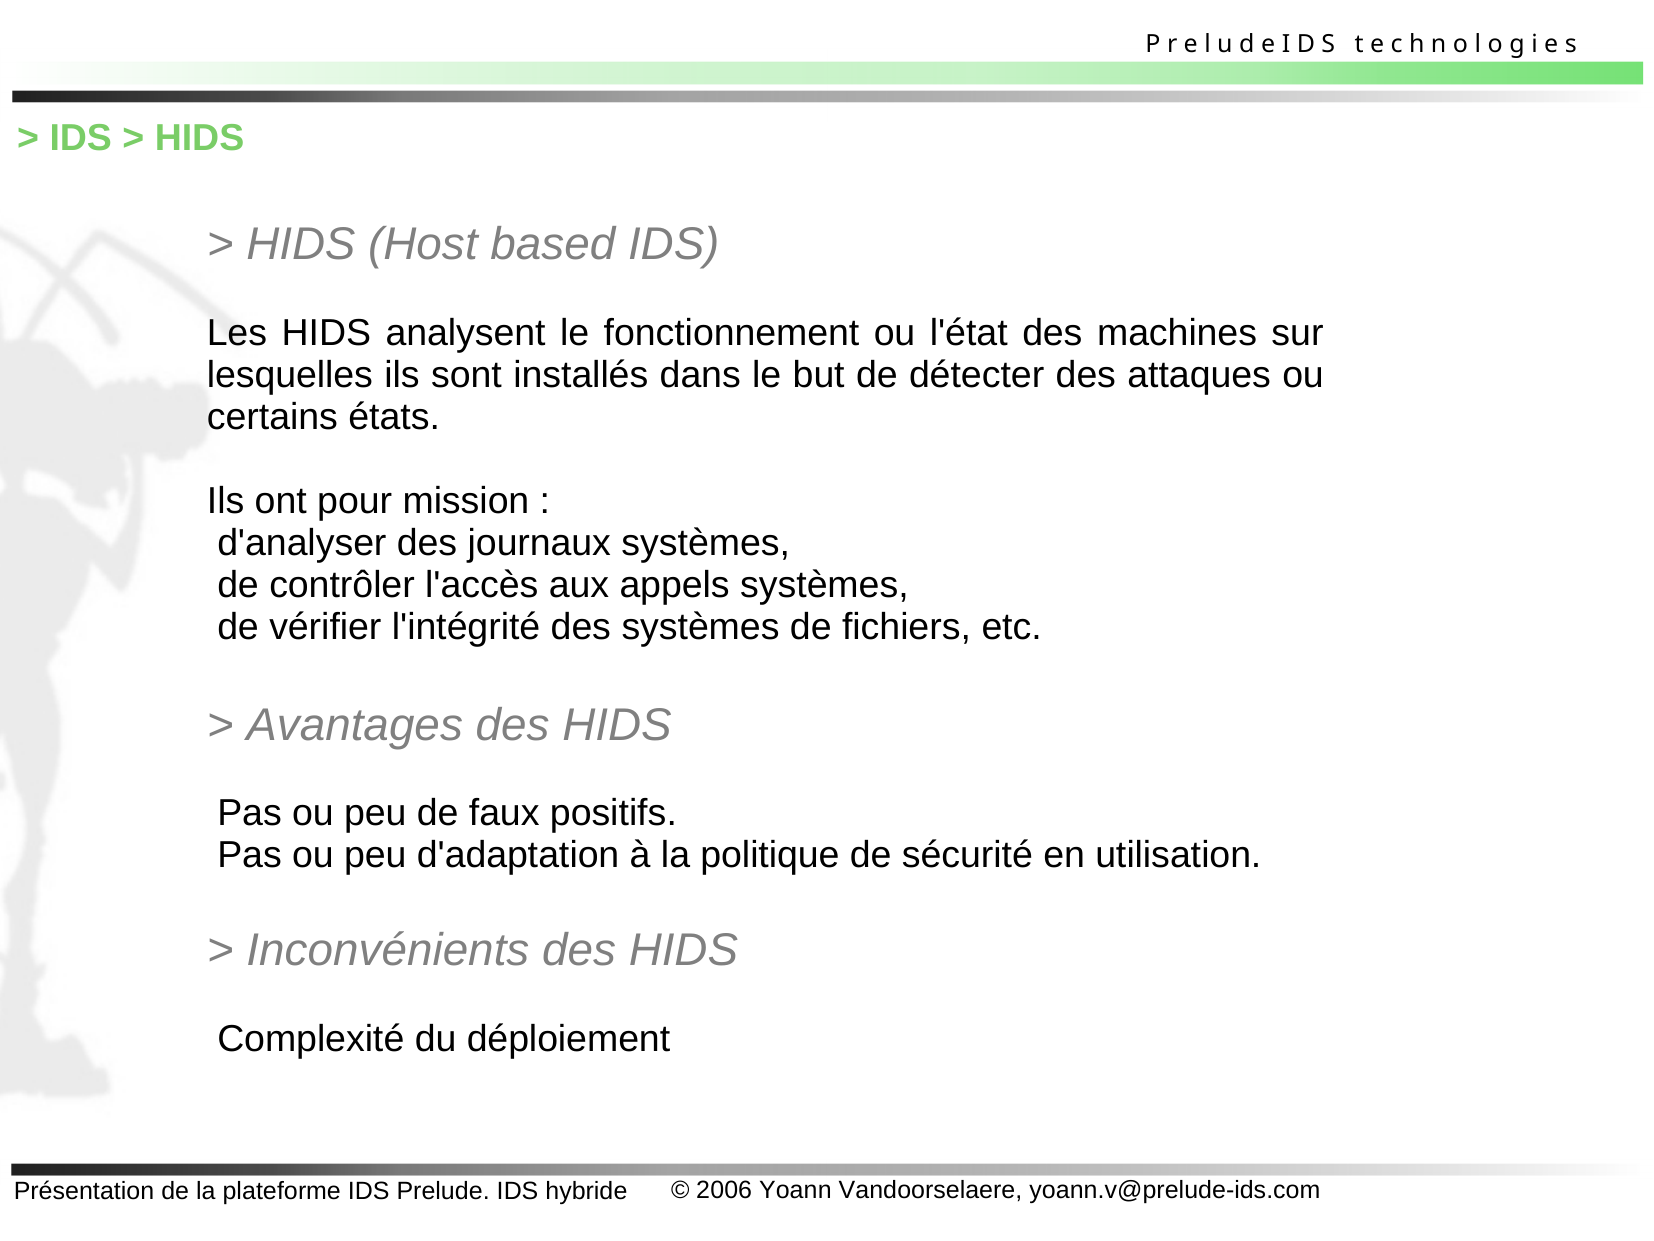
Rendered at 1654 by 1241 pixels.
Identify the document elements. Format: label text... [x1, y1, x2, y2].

text_box > Inconvénients des HIDS Complexité du déploiement [206, 923, 1448, 1092]
text_box > Avantages des HIDS Pas ou peu de faux positifs. Pas ou peu d'adaptation à la politique de sécurité en utilisation. [206, 698, 1448, 897]
text_box > IDS > HIDS [17, 116, 245, 165]
text_box P r e l u d e I D S t e c h n o l o g i e s [1145, 25, 1640, 55]
text_box > HIDS (Host based IDS) Les HIDS analysent le fonctionnement ou l'état des machines sur lesquelles ils sont installés dans le but de détecter des attaques ou certains états. Ils ont pour mission : d'analyser des journaux systèmes, de contrôler l'accès aux appels systèmes, de vérifier l'intégrité des systèmes de fichiers, etc. [206, 218, 1448, 695]
picture [0, 181, 1653, 1195]
text_box Présentation de la plateforme IDS Prelude. IDS hybride [13, 1176, 659, 1208]
picture [0, 48, 1654, 122]
text_box © 2006 Yoann Vandoorselaere, yoann.v@prelude-ids.com [670, 1175, 1323, 1207]
